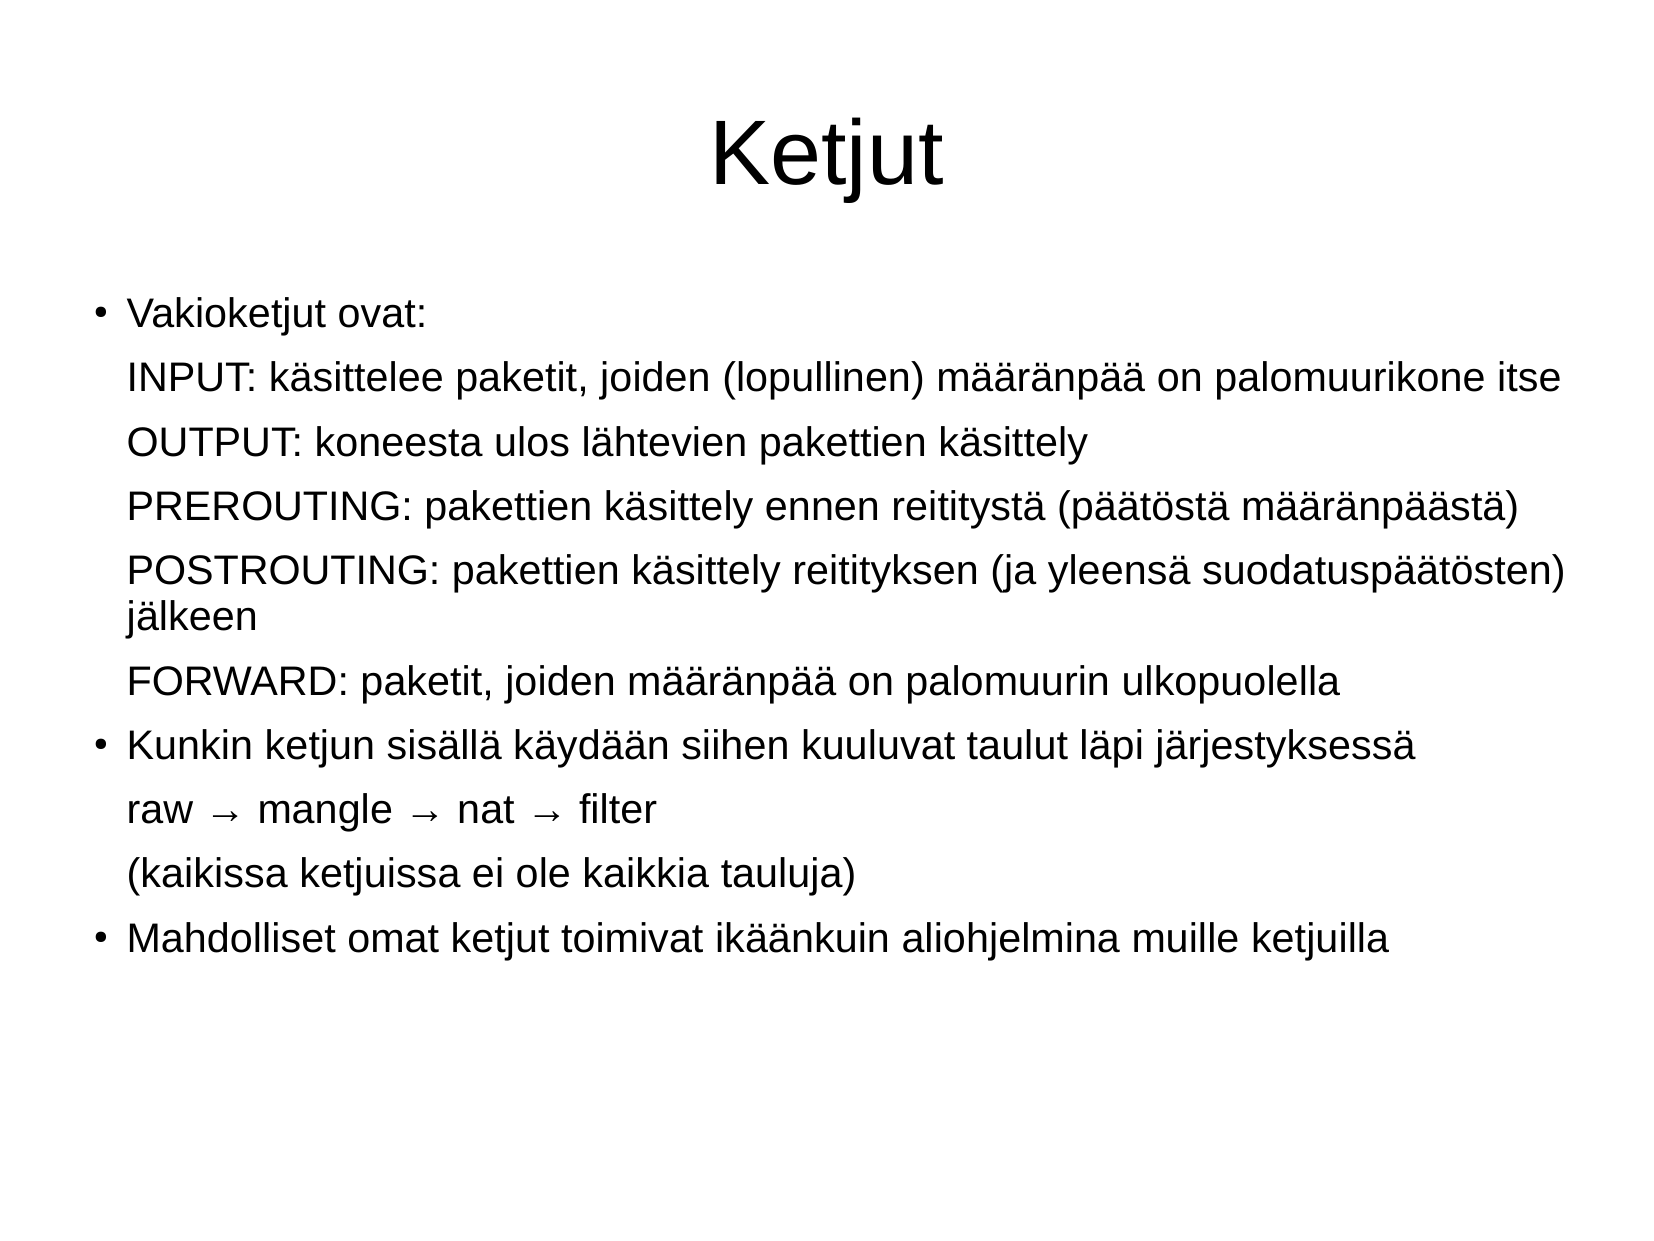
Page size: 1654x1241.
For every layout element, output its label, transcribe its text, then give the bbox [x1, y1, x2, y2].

list Vakioketjut ovat: INPUT: käsittelee paketit, joiden (lopullinen) määränpää on palomuurikone itse OUTPUT: koneesta ulos lähtevien pakettien käsittely PREROUTING: pakettien käsittely ennen reititystä (päätöstä määränpäästä) POSTROUTING: pakettien käsittely reitityksen (ja yleensä suodatuspäätösten) jälkeen FORWARD: paketit, joiden määränpää on palomuurin ulkopuolella Kunkin ketjun sisällä käydään siihen kuuluvat taulut läpi järjestyksessä raw → mangle → nat → filter (kaikissa ketjuissa ei ole kaikkia tauluja) Mahdolliset omat ketjut toimivat ikäänkuin aliohjelmina muille ketjuilla [82, 290, 1571, 1010]
title Ketjut [82, 49, 1571, 257]
